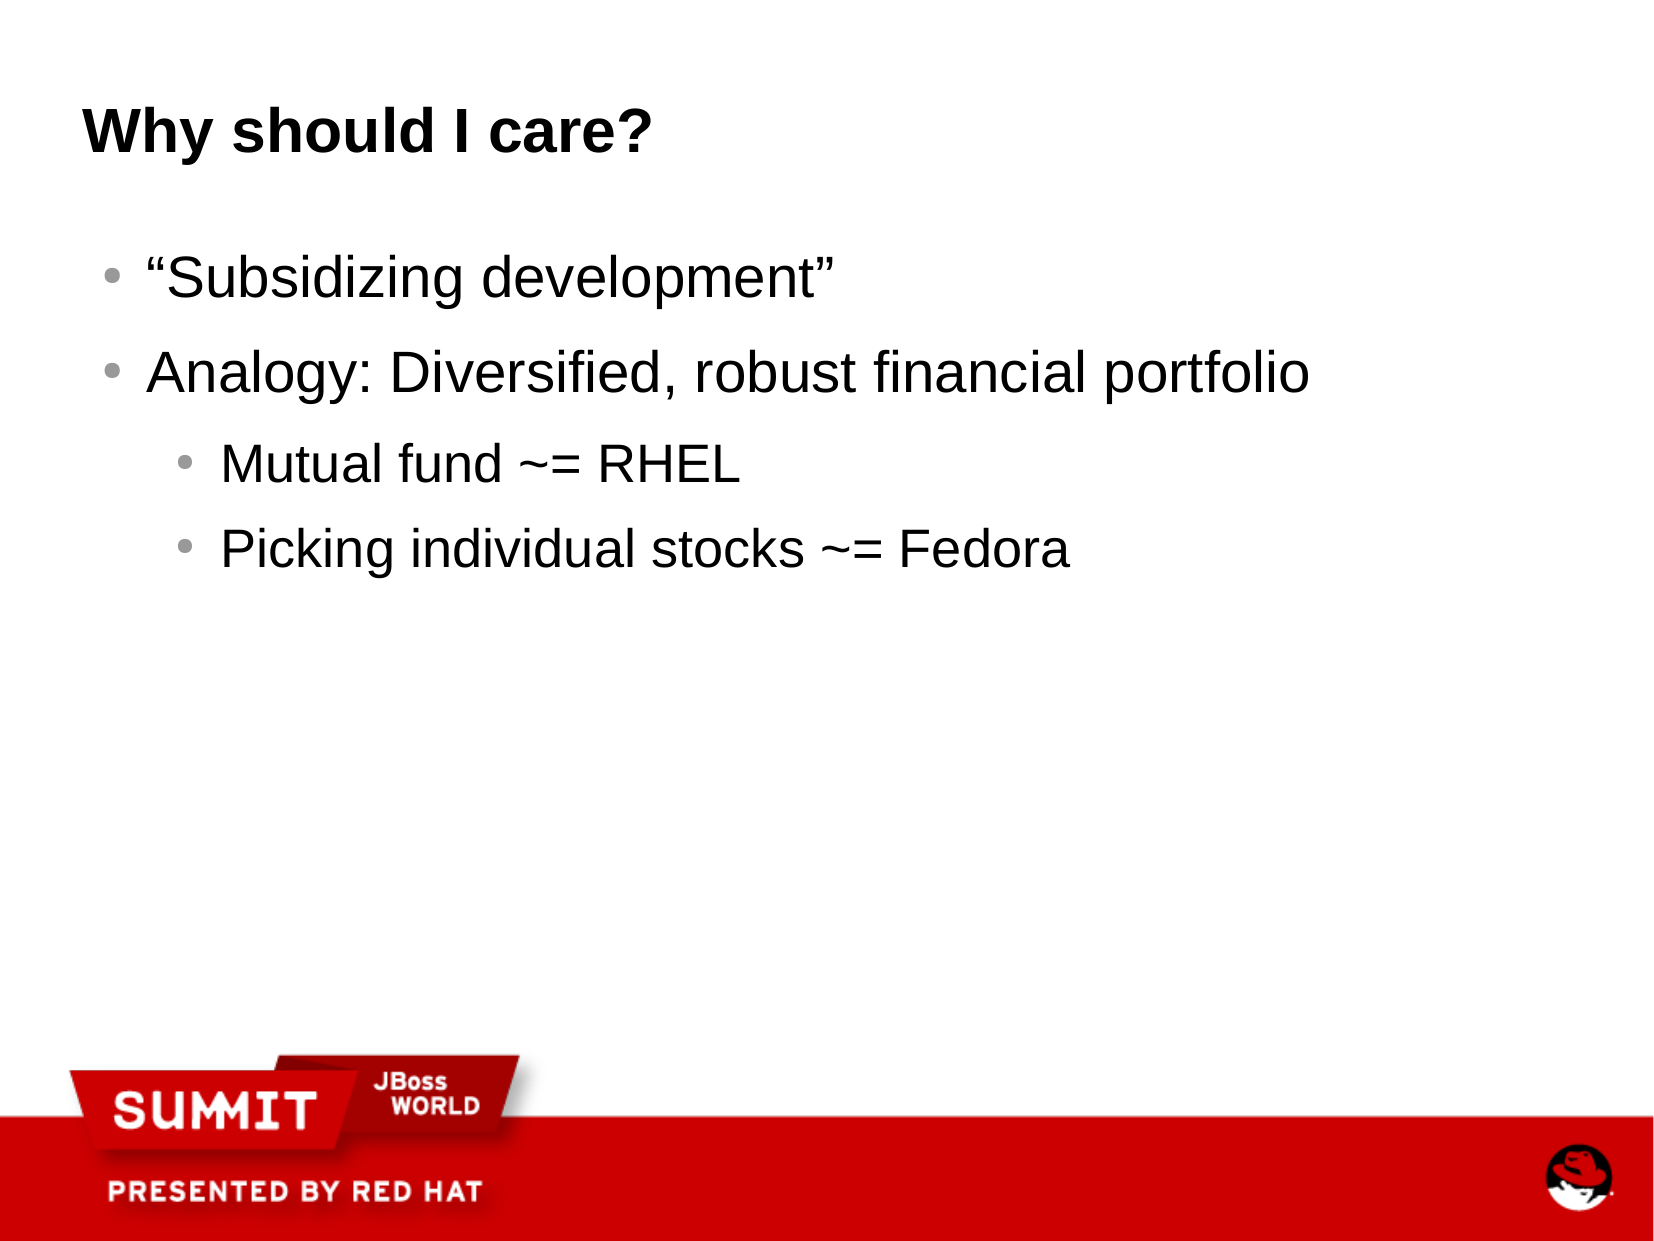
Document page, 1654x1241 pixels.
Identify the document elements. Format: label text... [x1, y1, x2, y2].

picture [0, 1043, 1654, 1241]
list “Subsidizing development” Analogy: Diversified, robust financial portfolio Mutual fund ~= RHEL Picking individual stocks ~= Fedora [86, 244, 1576, 1039]
title Why should I care? [82, 37, 1571, 226]
